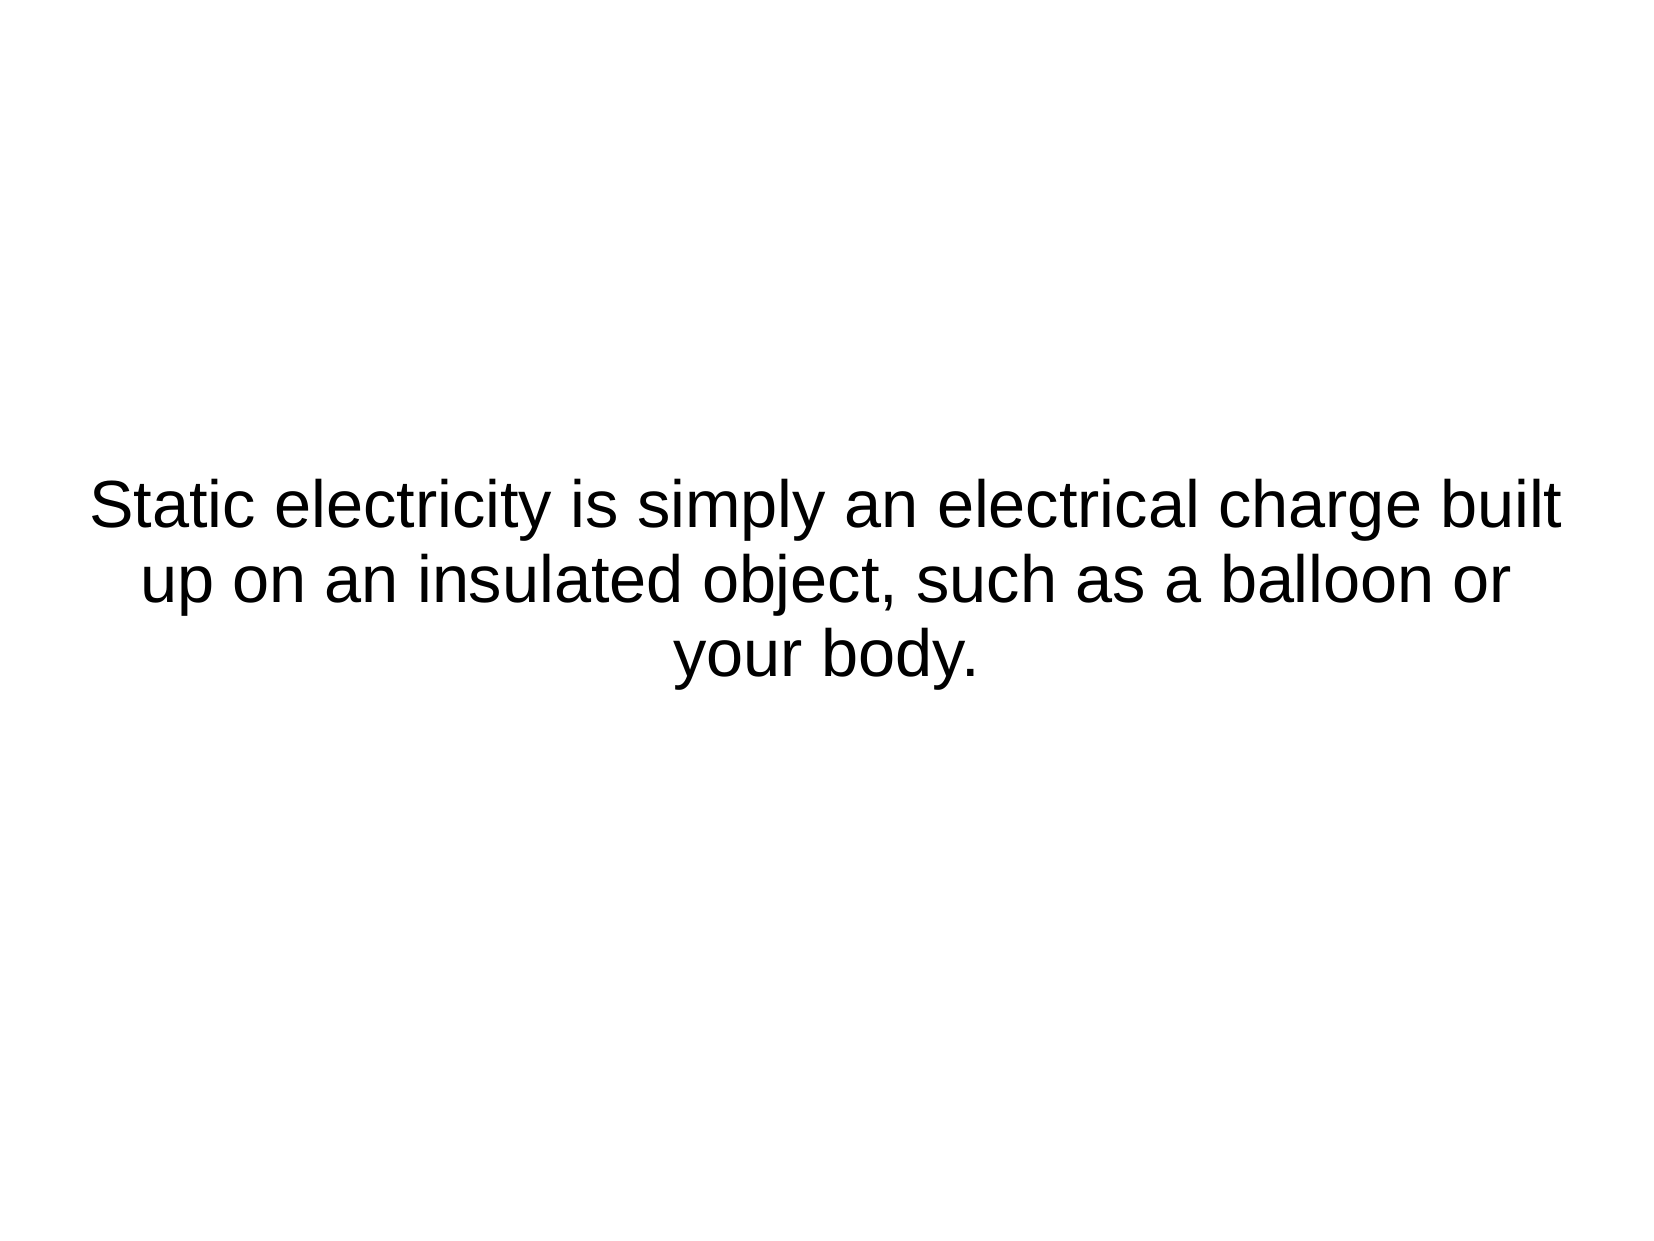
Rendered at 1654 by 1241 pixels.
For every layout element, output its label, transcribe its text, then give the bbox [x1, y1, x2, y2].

subtitle Static electricity is simply an electrical charge built up on an insulated object, such as a balloon or your body. [82, 56, 1571, 1102]
